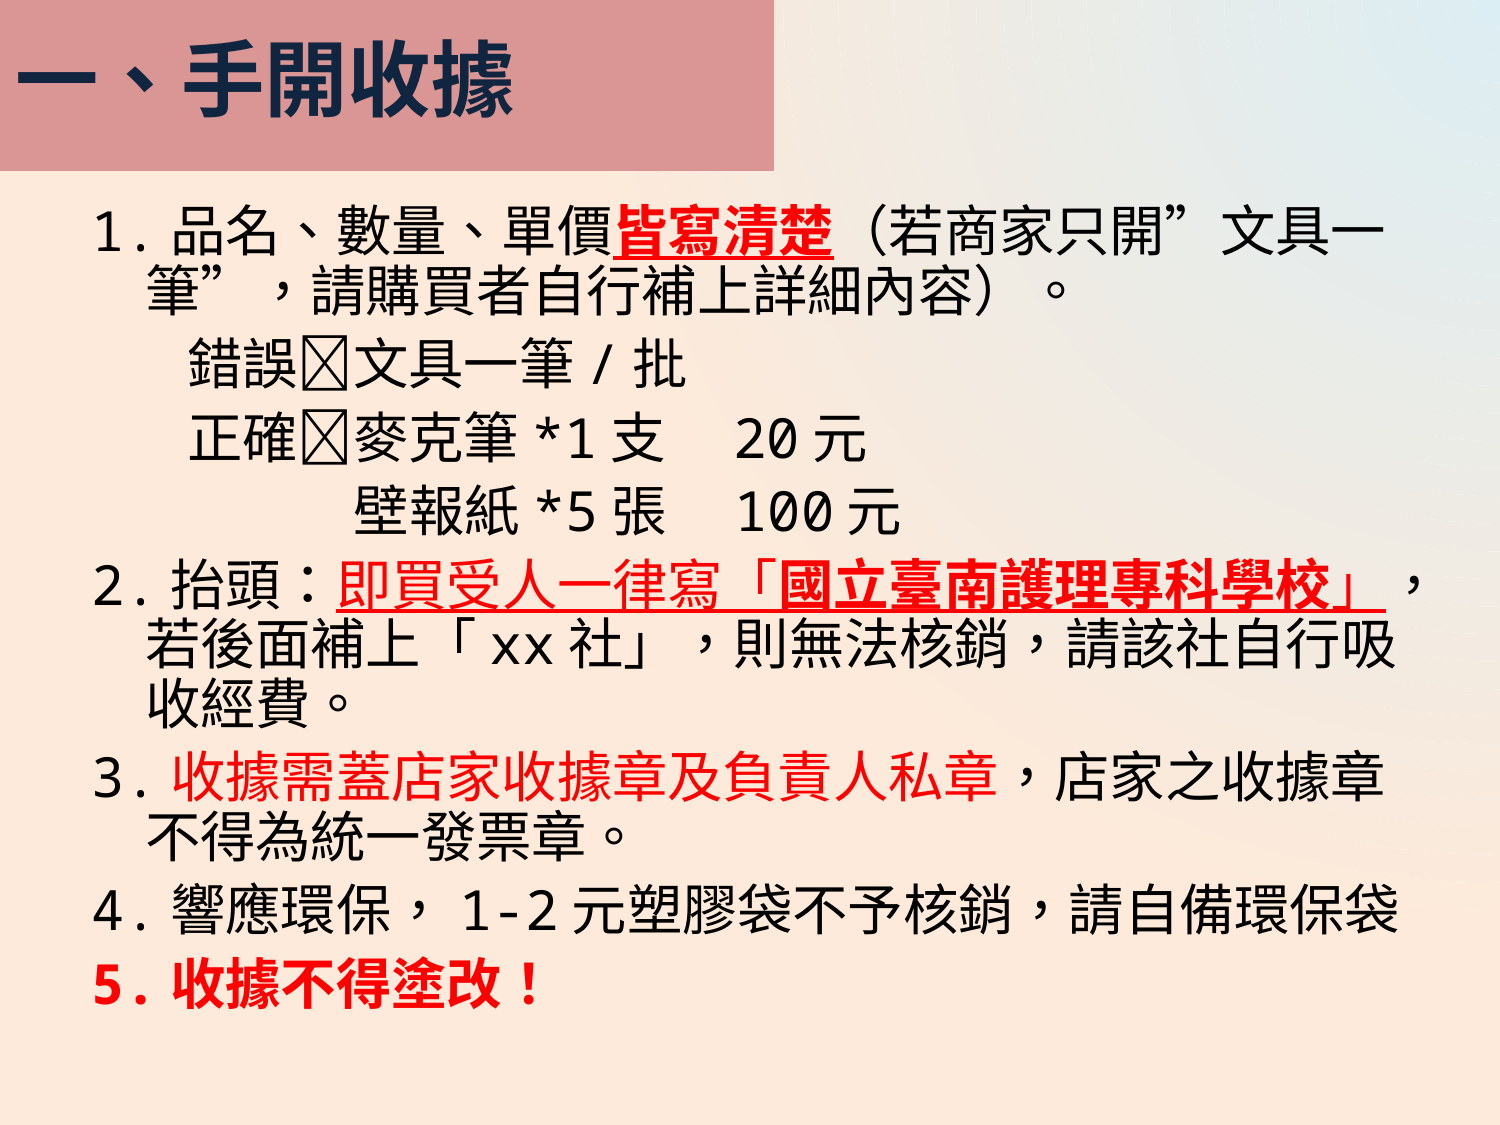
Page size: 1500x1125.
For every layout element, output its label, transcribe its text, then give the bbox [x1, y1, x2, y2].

text_box 一、手開收據 [0, 19, 530, 134]
text_box [0, 0, 774, 171]
text_box 1.品名、數量、單價皆寫清楚（若商家只開”文具一筆”，請購買者自行補上詳細內容）。 錯誤文具一筆/批 正確麥克筆*1支 20元 壁報紙*5張 100元 2.抬頭：即買受人一律寫「國立臺南護理專科學校」，若後面補上「xx社」，則無法核銷，請該社自行吸收經費。 3.收據需蓋店家收據章及負責人私章，店家之收據章不得為統一發票章。 4.響應環保，1-2元塑膠袋不予核銷，請自備環保袋 5.收據不得塗改！ [76, 196, 1427, 1084]
